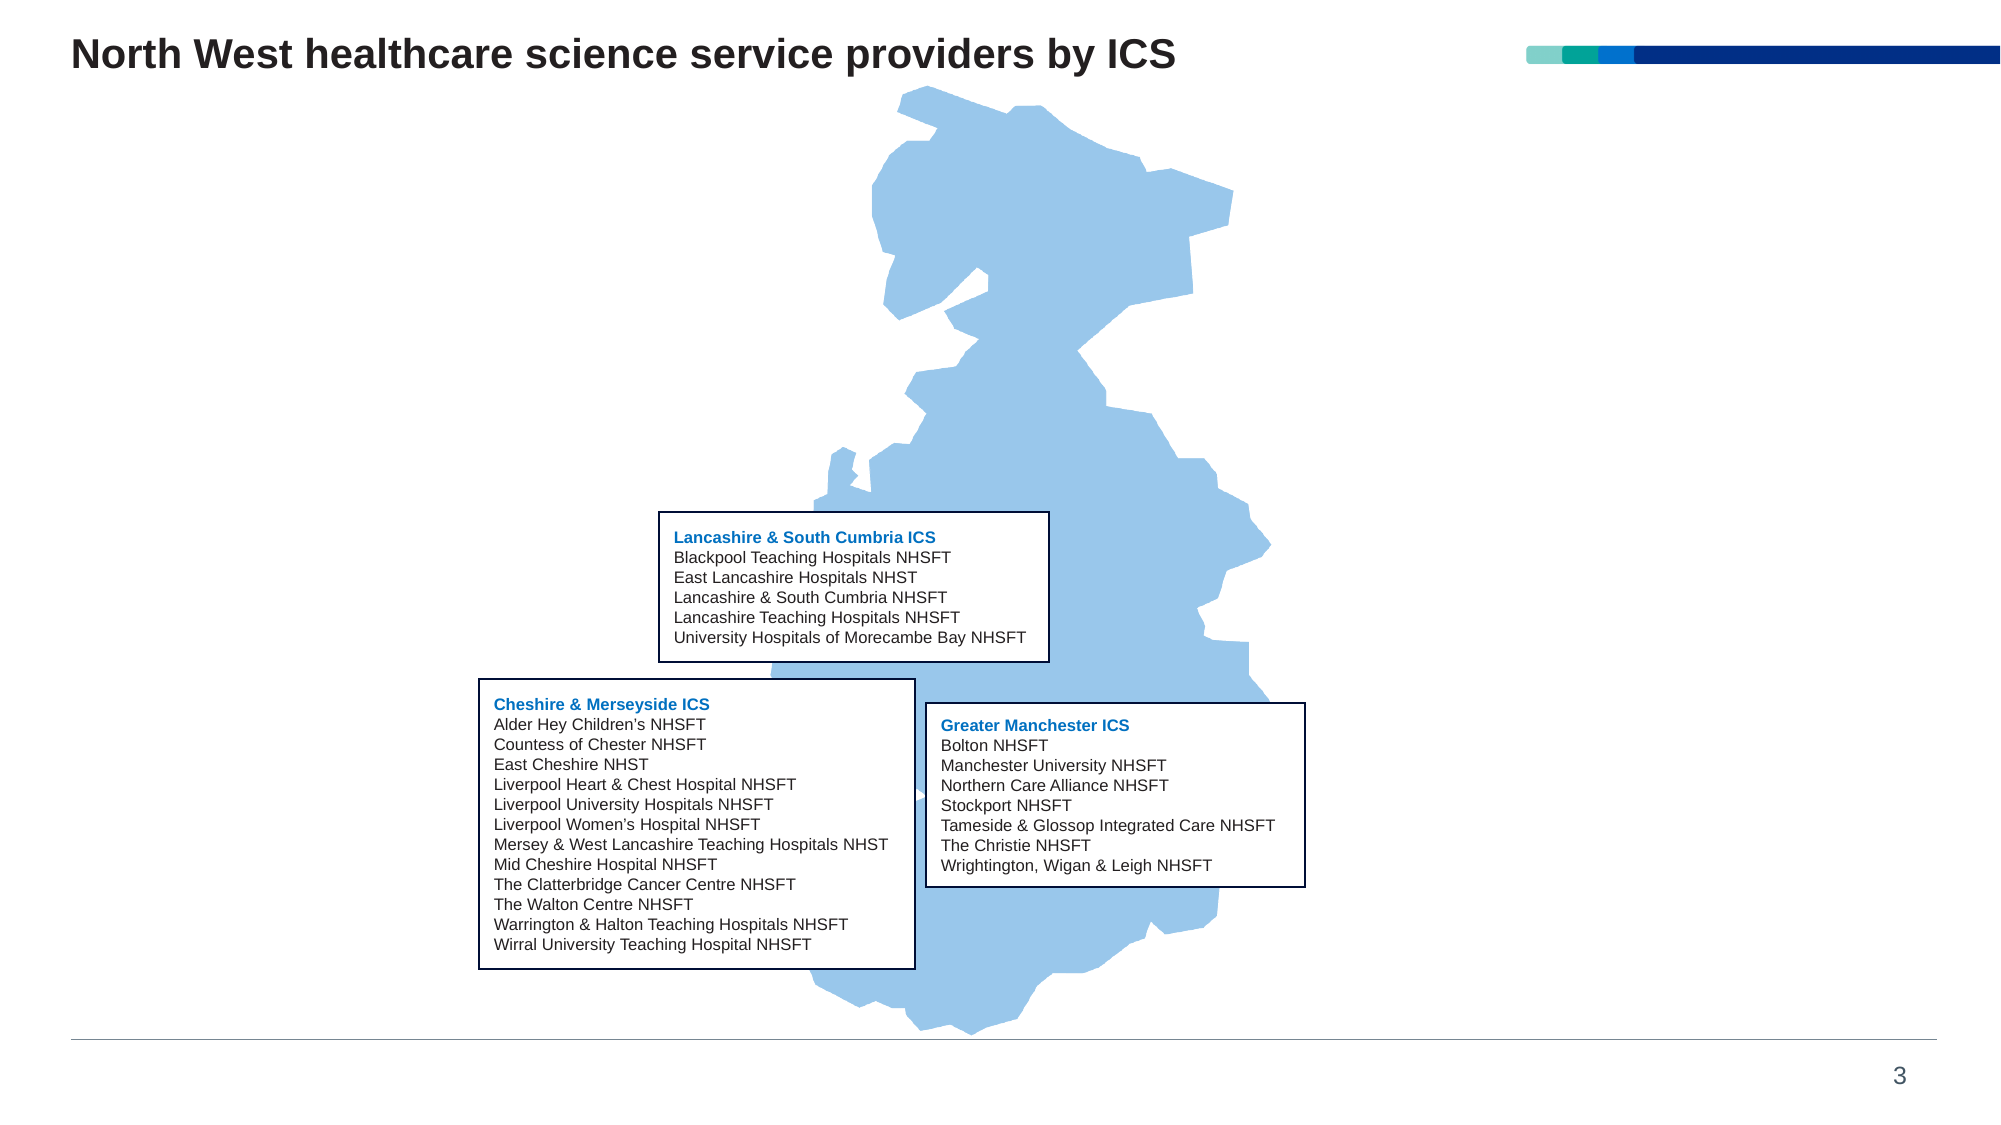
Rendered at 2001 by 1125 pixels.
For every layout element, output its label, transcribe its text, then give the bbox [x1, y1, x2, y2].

picture [684, 79, 1316, 1051]
title North West healthcare science service providers by ICS [70, 32, 1513, 79]
text_box Lancashire & South Cumbria ICS Blackpool Teaching Hospitals NHSFT East Lancashire Hospitals NHST Lancashire & South Cumbria NHSFT Lancashire Teaching Hospitals NHSFT University Hospitals of Morecambe Bay NHSFT [659, 512, 1049, 662]
text_box Greater Manchester ICS Bolton NHSFT Manchester University NHSFT Northern Care Alliance NHSFT Stockport NHSFT Tameside & Glossop Integrated Care NHSFT The Christie NHSFT Wrightington, Wigan & Leigh NHSFT [926, 703, 1305, 887]
text_box Cheshire & Merseyside ICS Alder Hey Children’s NHSFT Countess of Chester NHSFT East Cheshire NHST Liverpool Heart & Chest Hospital NHSFT Liverpool University Hospitals NHSFT Liverpool Women’s Hospital NHSFT Mersey & West Lancashire Teaching Hospitals NHST Mid Cheshire Hospital NHSFT The Clatterbridge Cancer Centre NHSFT The Walton Centre NHSFT Warrington & Halton Teaching Hospitals NHSFT Wirral University Teaching Hospital NHSFT [479, 679, 915, 969]
